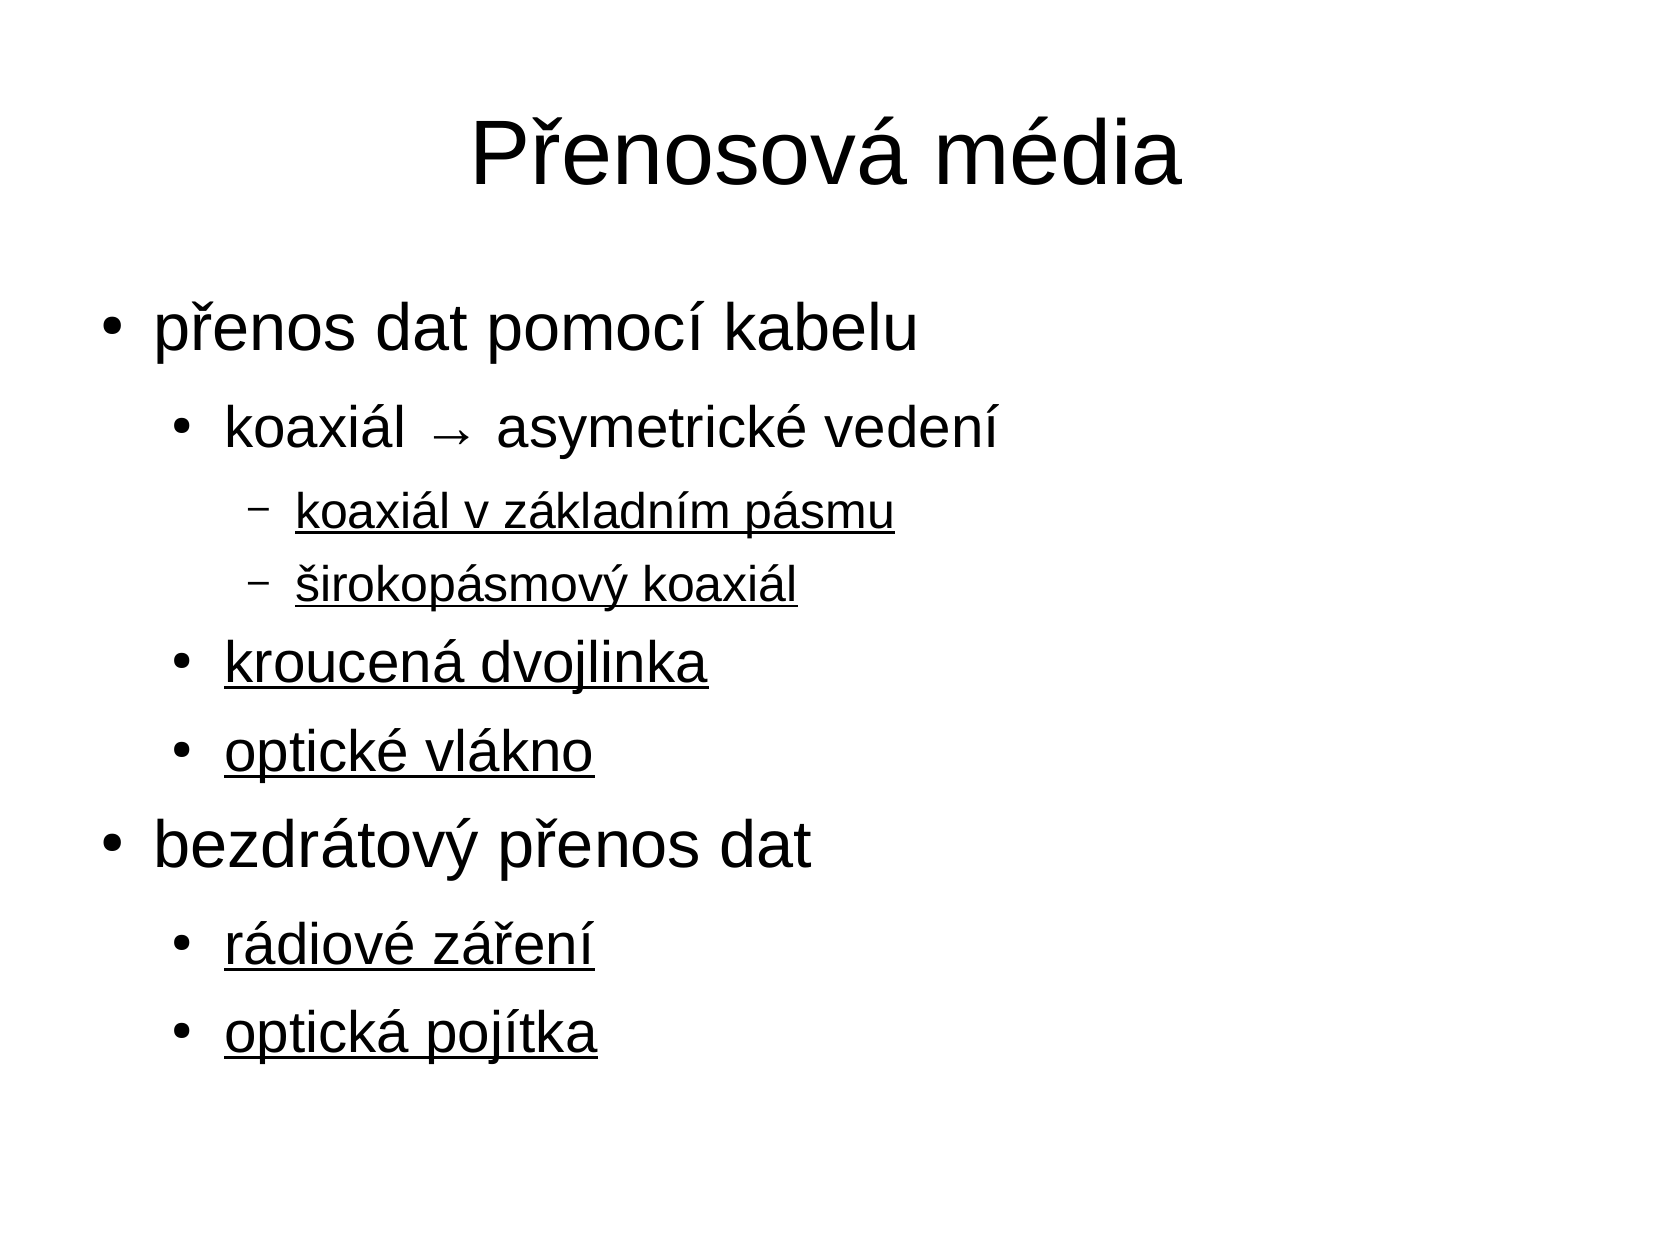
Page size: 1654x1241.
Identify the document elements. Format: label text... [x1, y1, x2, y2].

list přenos dat pomocí kabelu koaxiál → asymetrické vedení koaxiál v základním pásmu širokopásmový koaxiál kroucená dvojlinka optické vlákno bezdrátový přenos dat rádiové záření optická pojítka [82, 290, 1571, 1109]
title Přenosová média [82, 49, 1571, 257]
